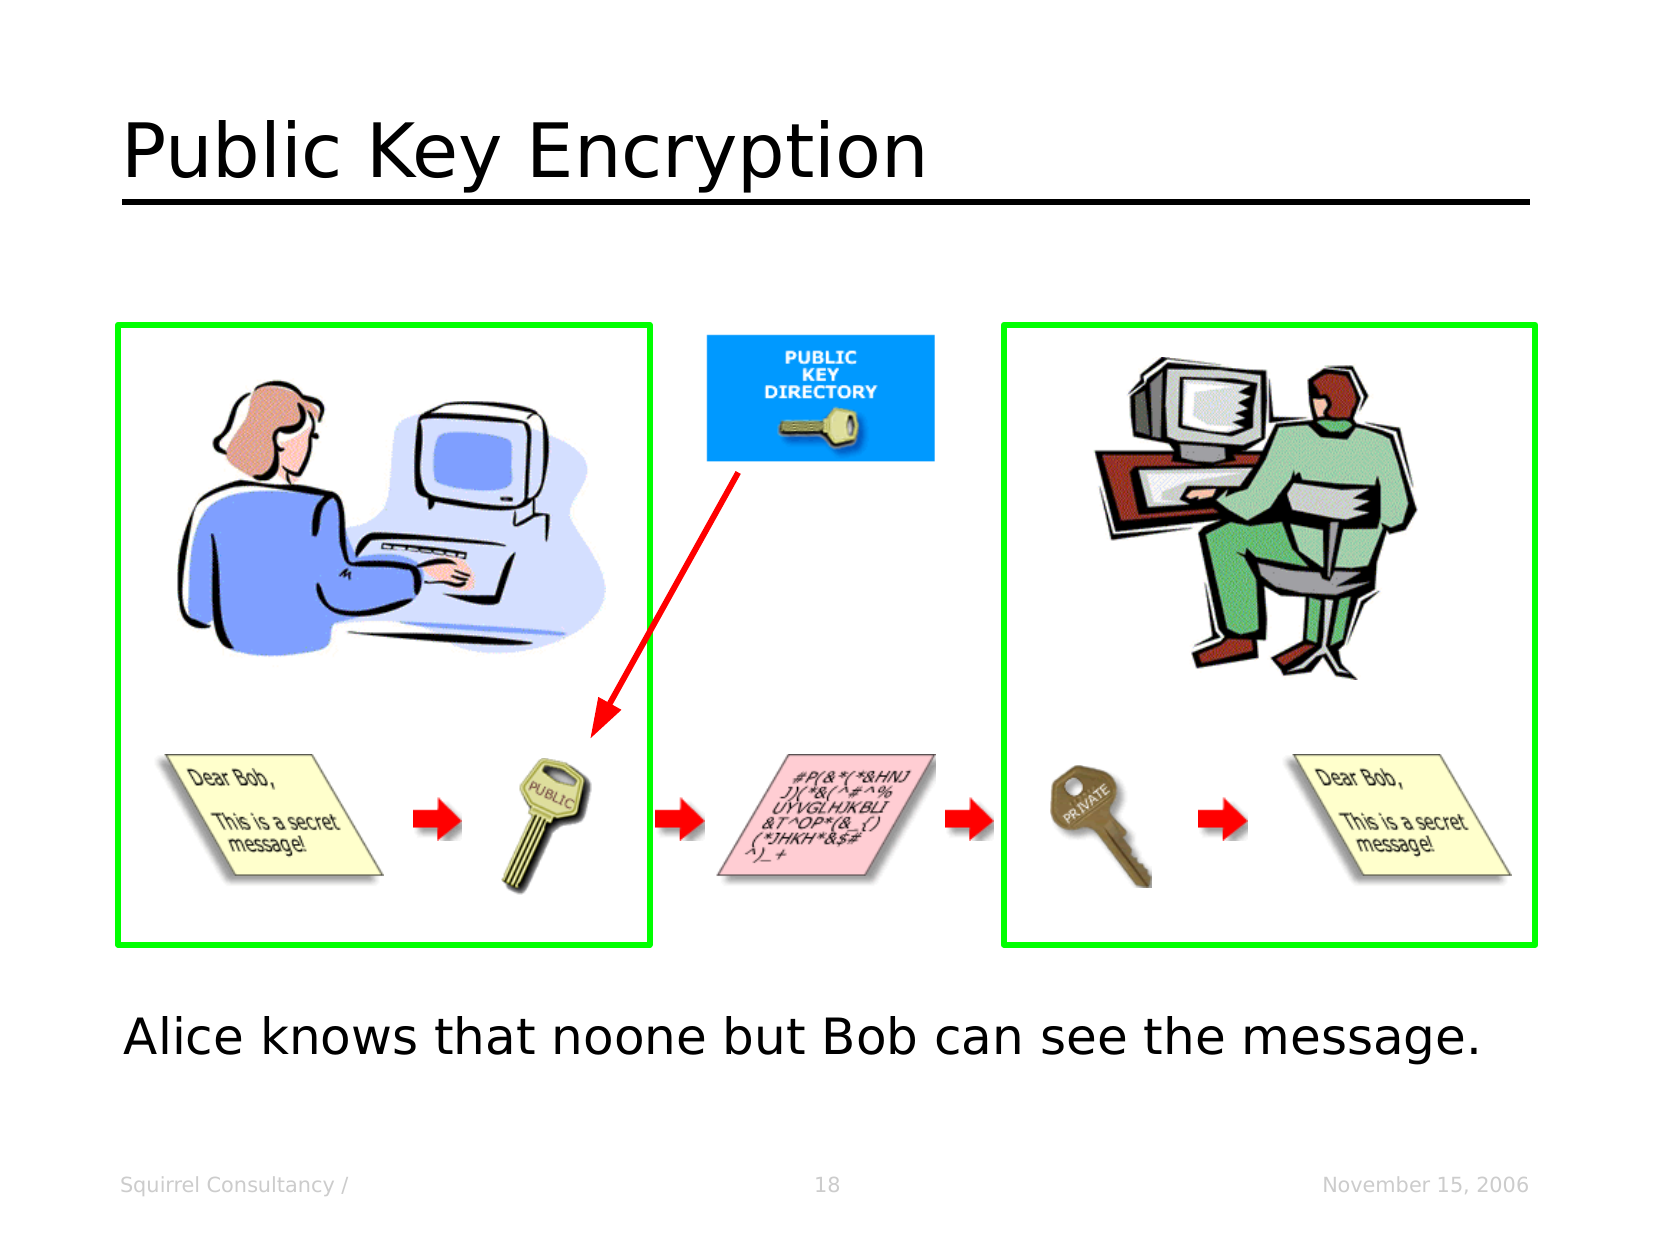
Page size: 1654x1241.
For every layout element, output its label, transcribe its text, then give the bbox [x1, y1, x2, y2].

picture [1267, 754, 1512, 899]
picture [1050, 765, 1152, 888]
title Public Key Encryption [121, 102, 1534, 200]
picture [700, 328, 945, 473]
picture [1198, 797, 1248, 841]
picture [1041, 357, 1471, 680]
picture [501, 758, 592, 895]
picture [413, 797, 462, 841]
picture [139, 754, 384, 899]
picture [945, 797, 994, 841]
text_box Alice knows that noone but Bob can see the message. [124, 1007, 1455, 1066]
picture [177, 357, 606, 680]
picture [655, 754, 936, 899]
